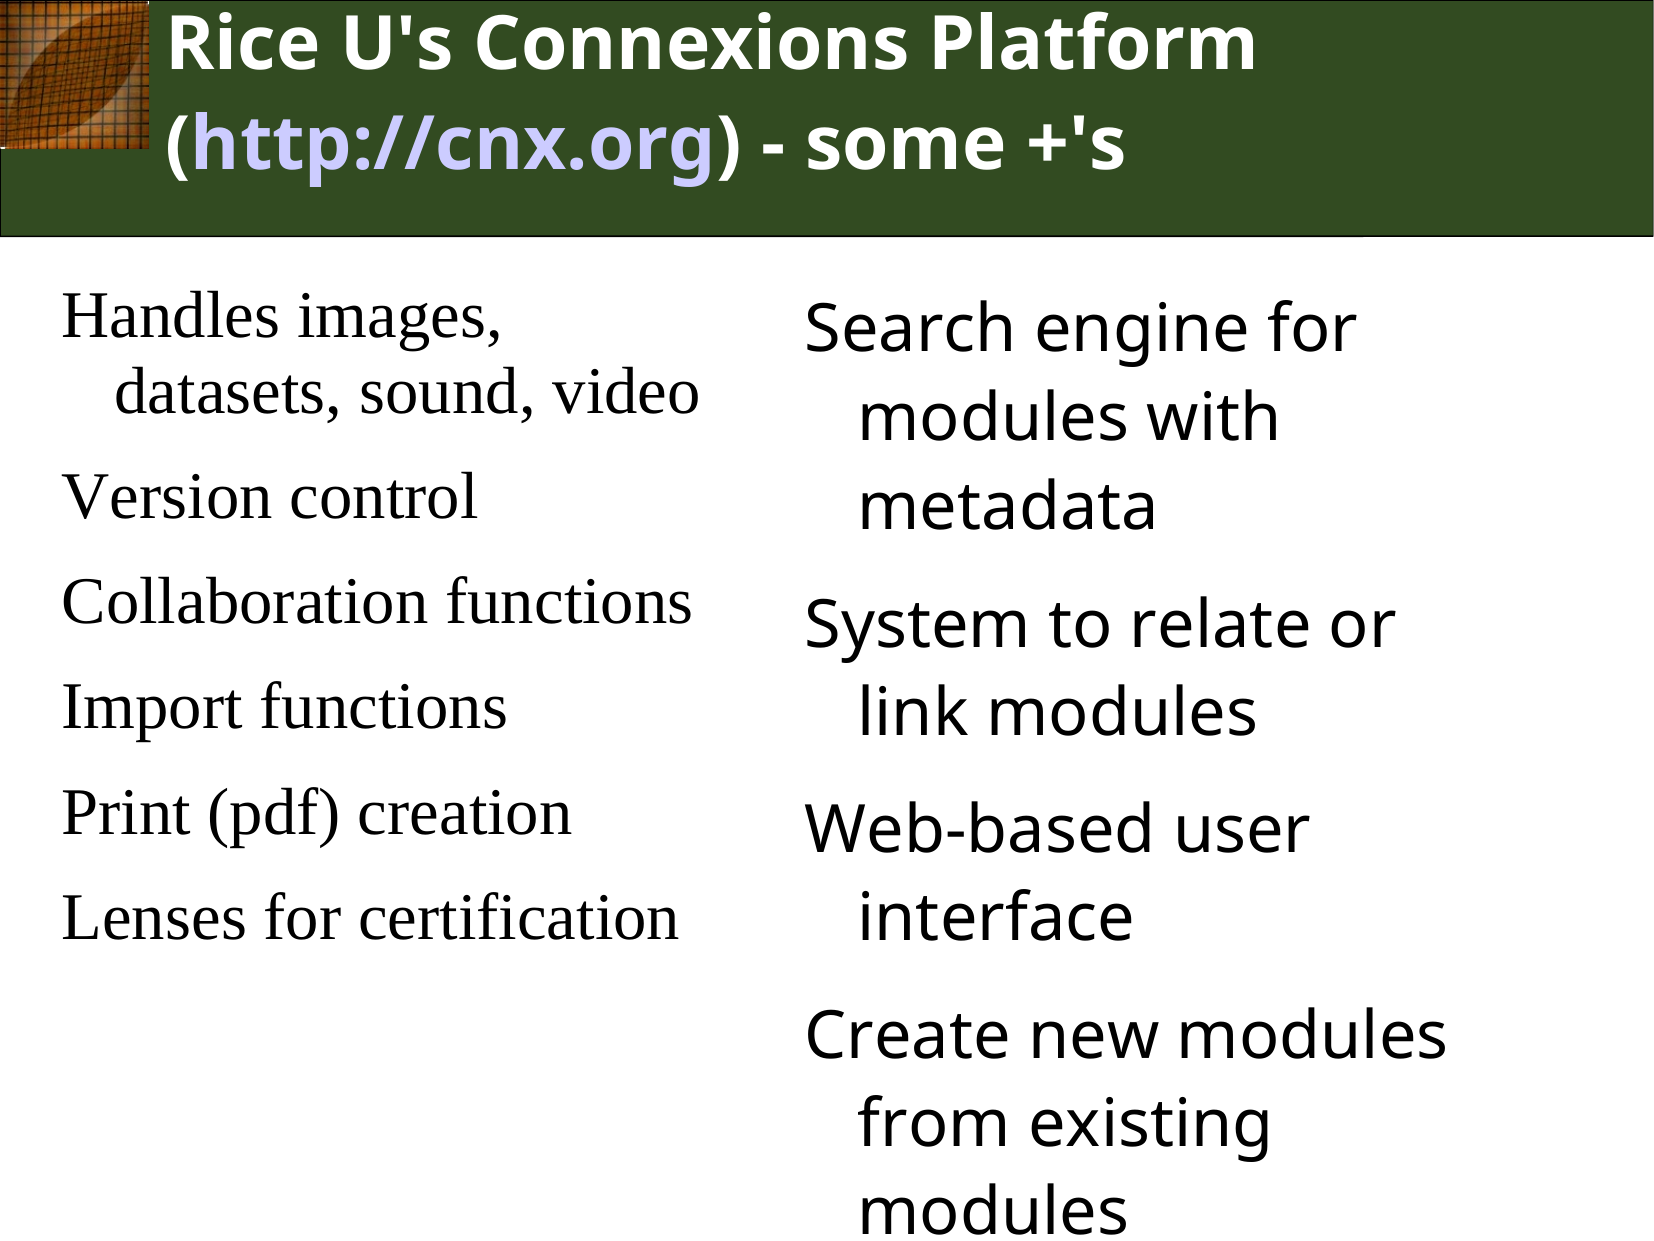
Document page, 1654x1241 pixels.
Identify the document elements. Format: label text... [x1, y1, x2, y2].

text_box Handles images, datasets, sound, video Version control Collaboration functions Import functions Print (pdf) creation Lenses for certification [44, 276, 734, 954]
title Rice U's Connexions Platform (http://cnx.org) - some +'s [165, 0, 1578, 194]
list Search engine for modules with metadata System to relate or link modules Web-based user interface Create new modules from existing modules [787, 280, 1477, 1148]
text_box [0, 0, 1654, 237]
picture [0, 1, 149, 149]
